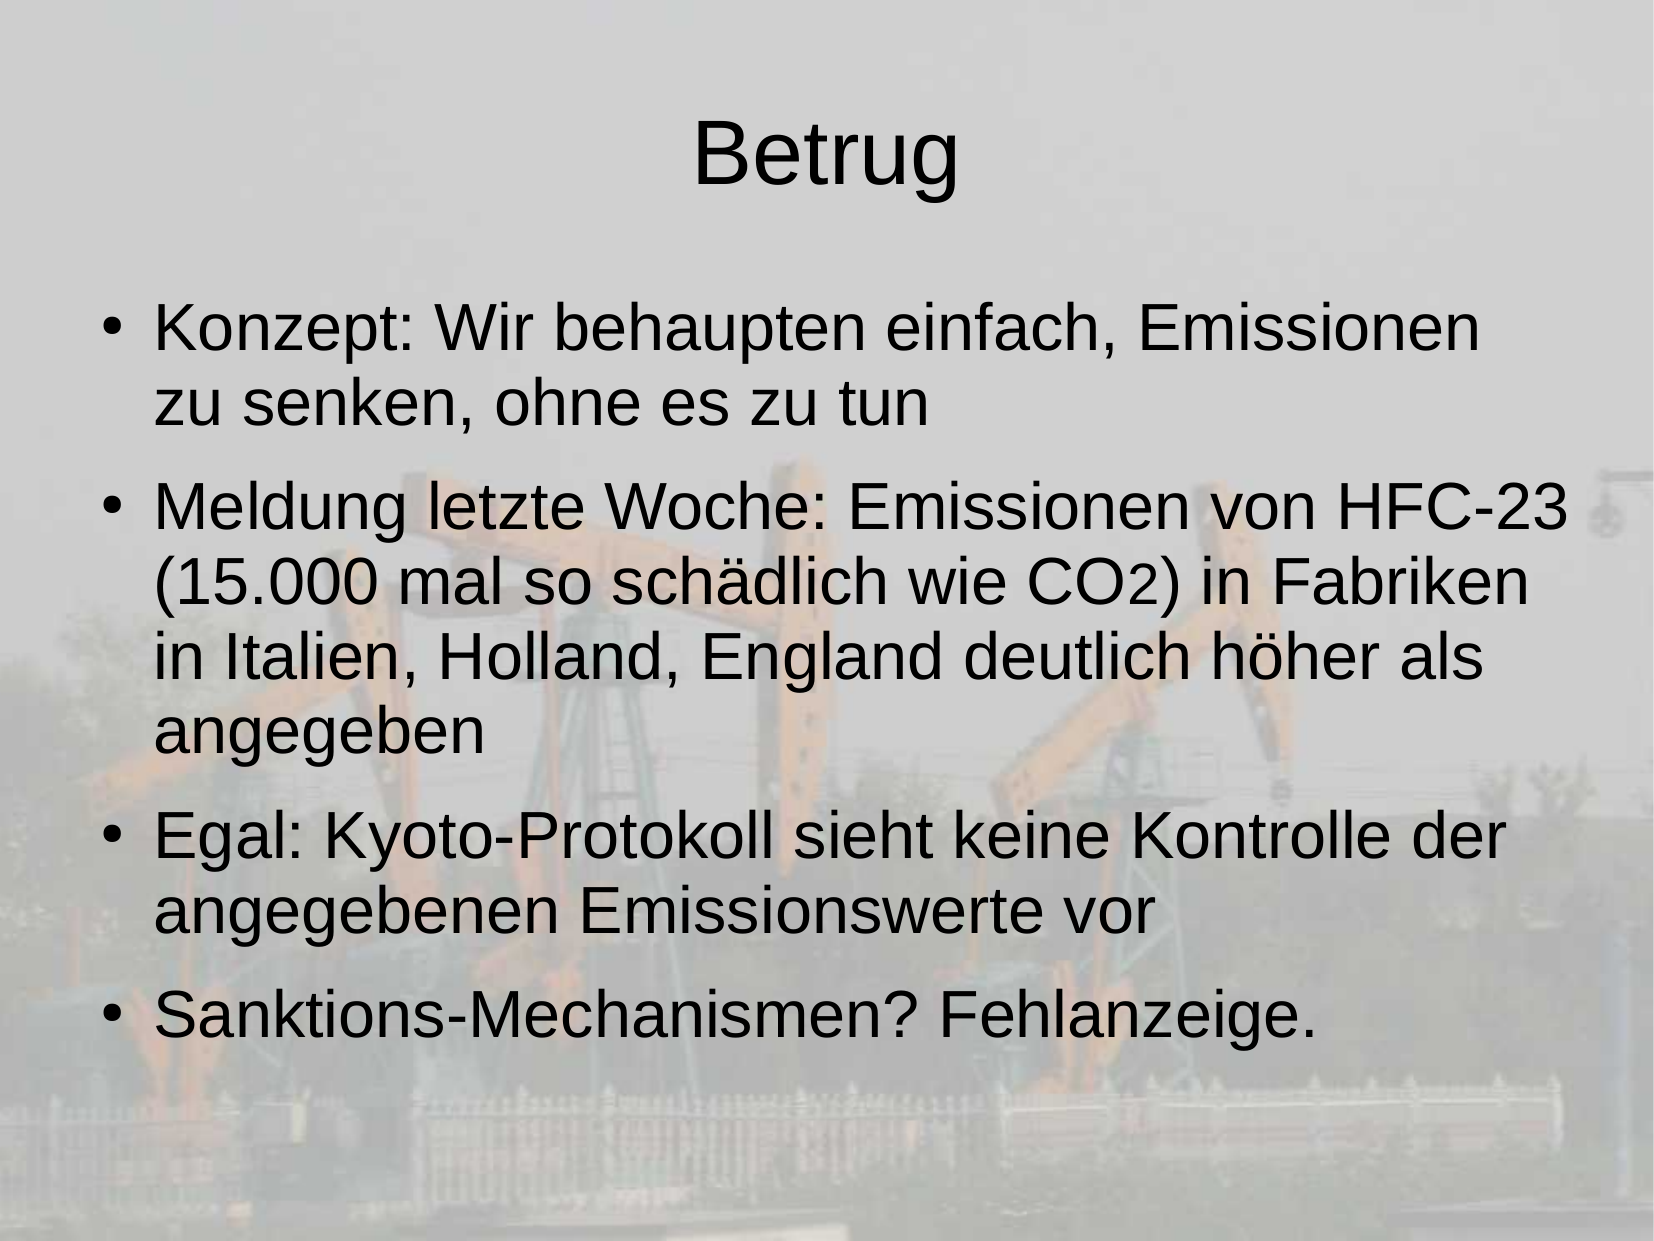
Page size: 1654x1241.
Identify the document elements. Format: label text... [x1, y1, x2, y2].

list Konzept: Wir behaupten einfach, Emissionen zu senken, ohne es zu tun Meldung letzte Woche: Emissionen von HFC-23 (15.000 mal so schädlich wie CO2) in Fabriken in Italien, Holland, England deutlich höher als angegeben Egal: Kyoto-Protokoll sieht keine Kontrolle der angegebenen Emissionswerte vor Sanktions-Mechanismen? Fehlanzeige. [82, 290, 1571, 1109]
picture [0, 0, 1654, 1241]
title Betrug [82, 49, 1571, 257]
